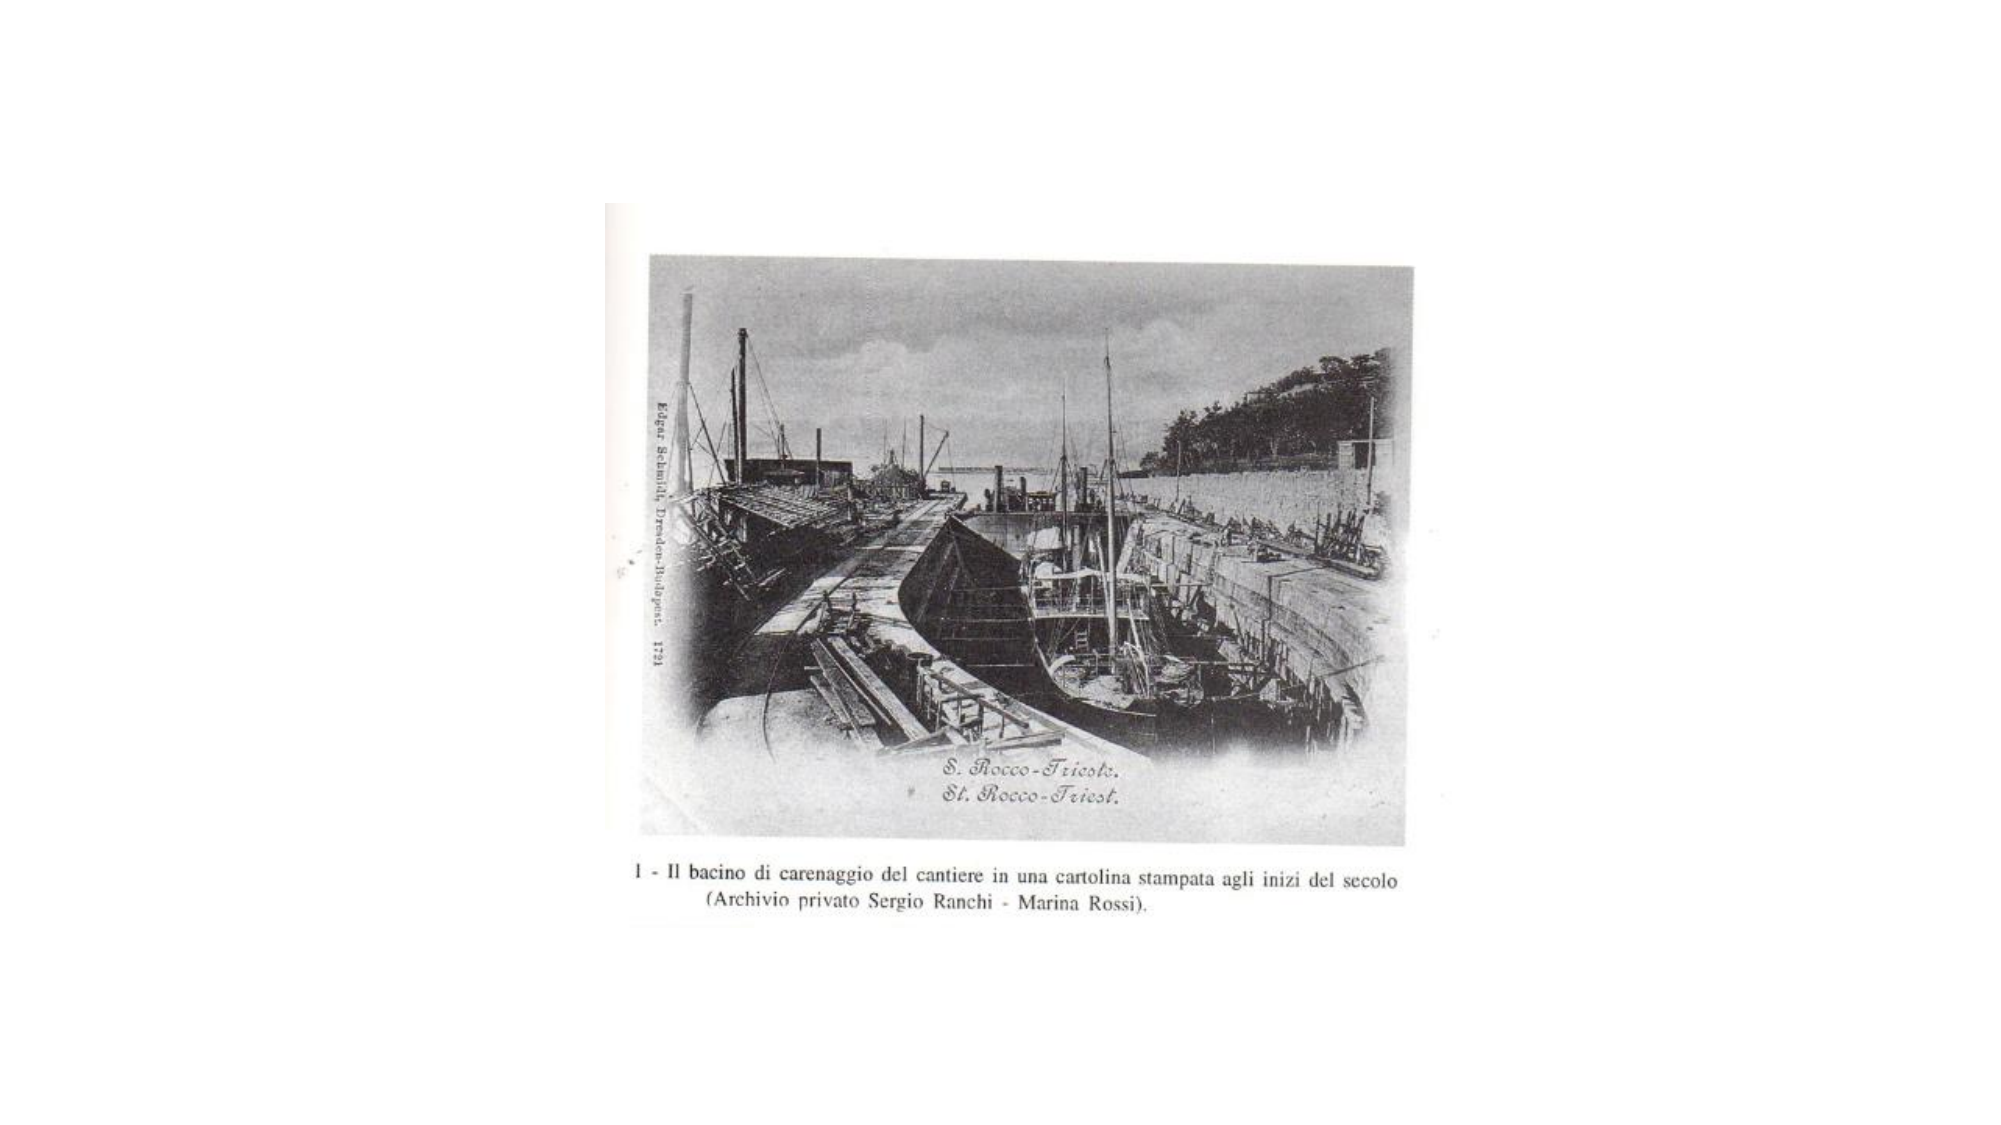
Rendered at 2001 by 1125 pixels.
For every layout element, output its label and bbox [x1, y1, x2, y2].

picture [605, 203, 1452, 928]
